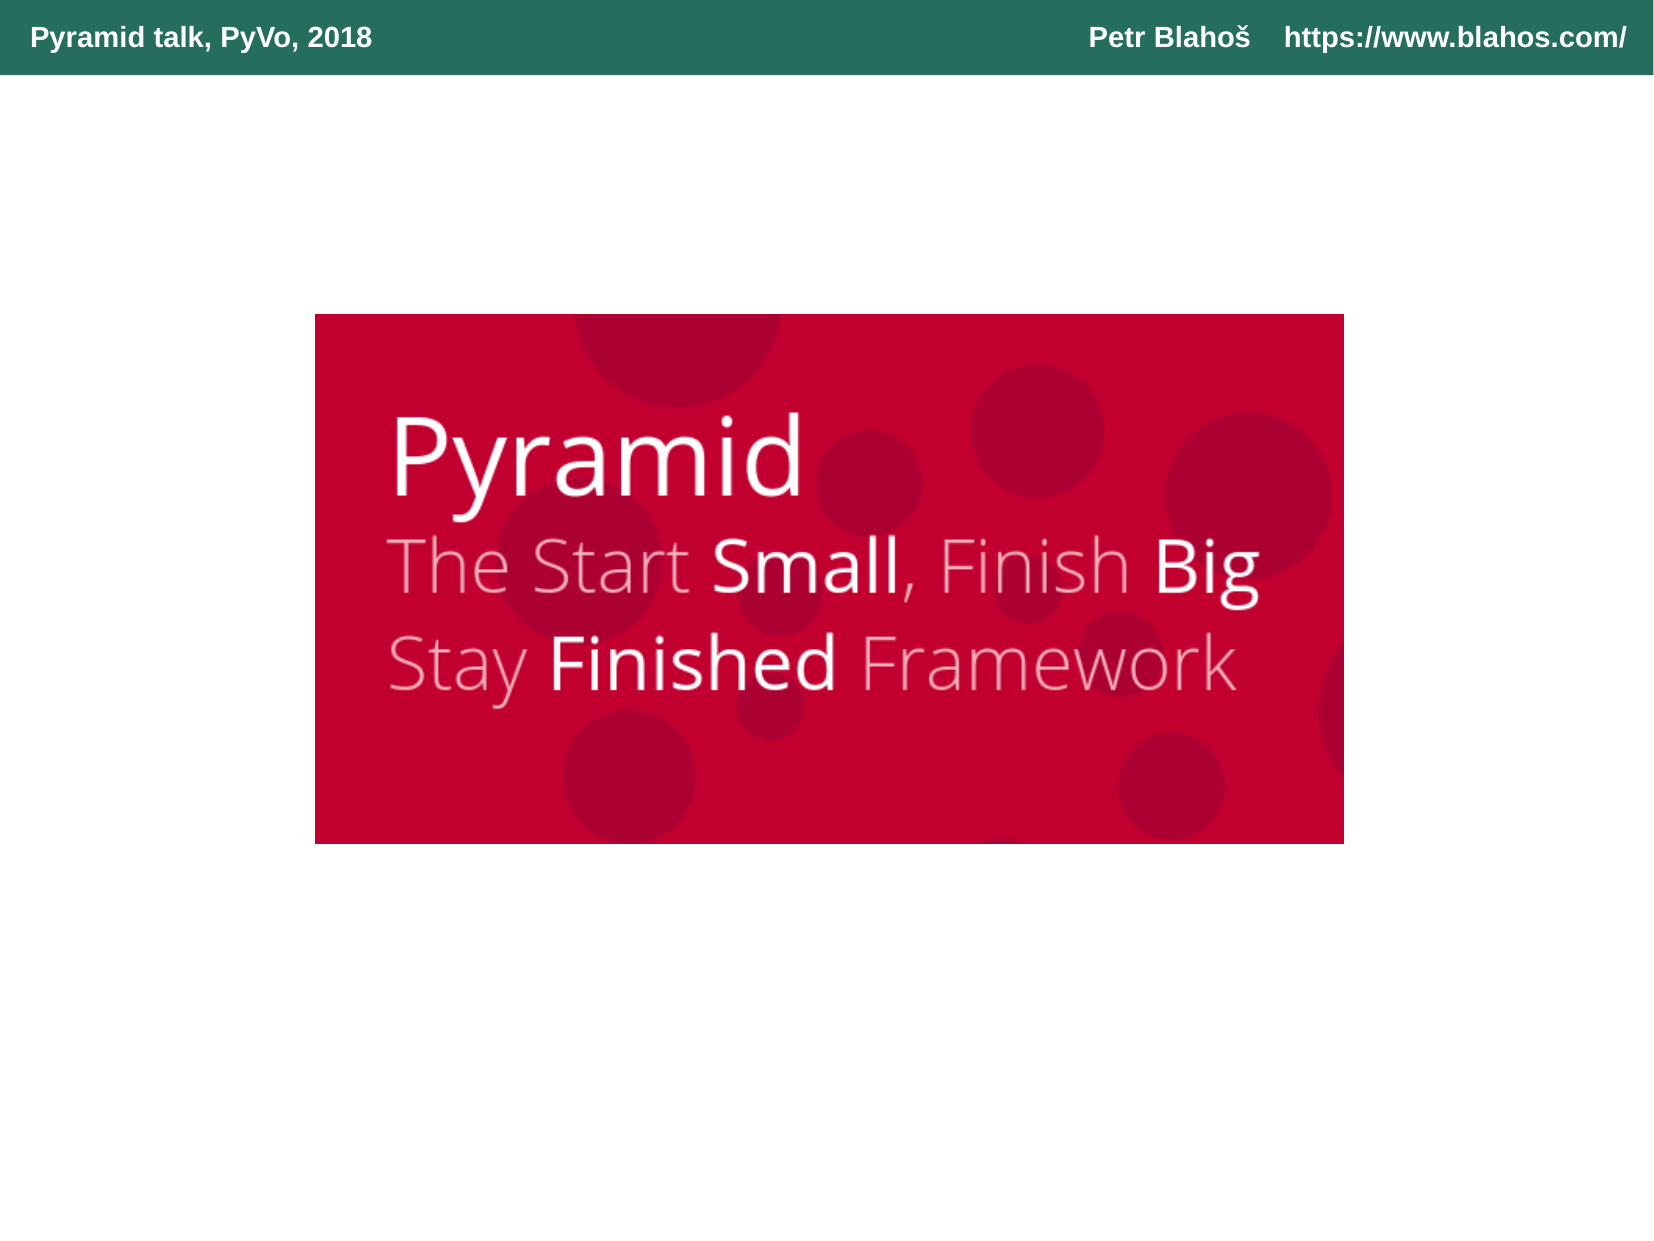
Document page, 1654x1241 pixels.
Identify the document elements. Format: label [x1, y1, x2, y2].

picture [315, 314, 1344, 844]
